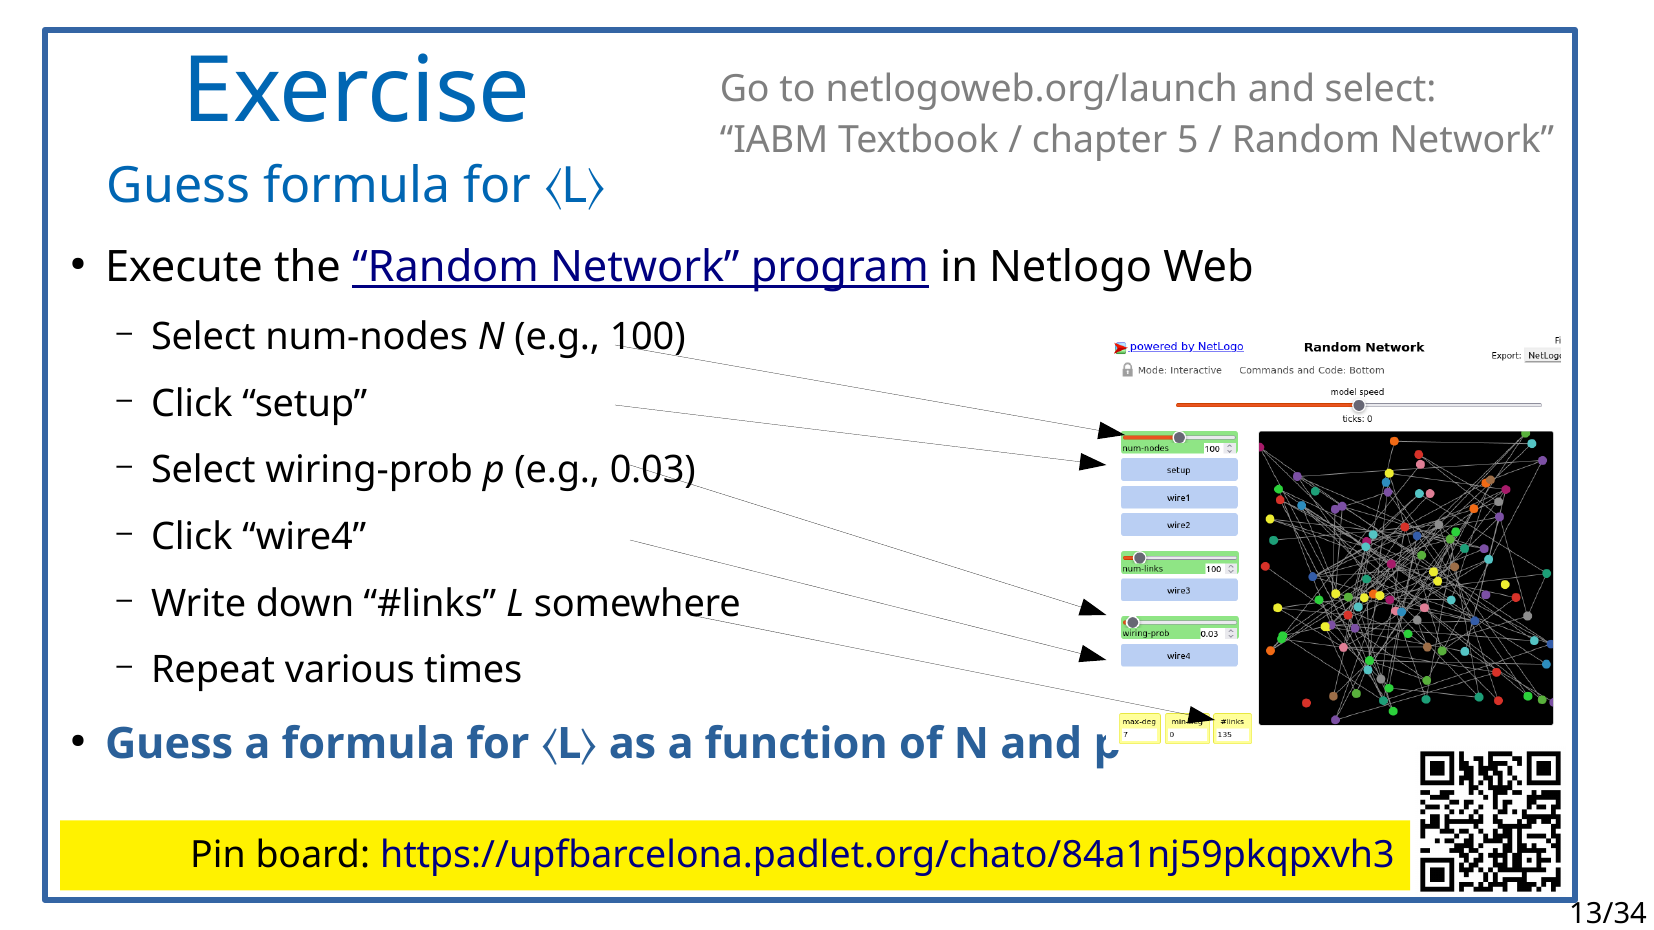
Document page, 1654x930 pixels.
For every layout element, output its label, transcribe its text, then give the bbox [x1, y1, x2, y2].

list Execute the “Random Network” program in Netlogo Web Select num-nodes N (e.g., 100) Click “setup” Select wiring-prob p (e.g., 0.03) Click “wire4” Write down “#links” L somewhere Repeat various times Guess a formula for 〈L〉 as a function of N and p [58, 235, 1547, 775]
picture [1106, 330, 1566, 897]
title Exercise Guess formula for 〈L〉 [53, 33, 661, 210]
text_box Go to netlogoweb.org/launch and select: “IABM Textbook / chapter 5 / Random Network” [705, 54, 1576, 234]
text_box Pin board: https://upfbarcelona.padlet.org/chato/84a1nj59pkqpxvh3 [60, 820, 1411, 891]
